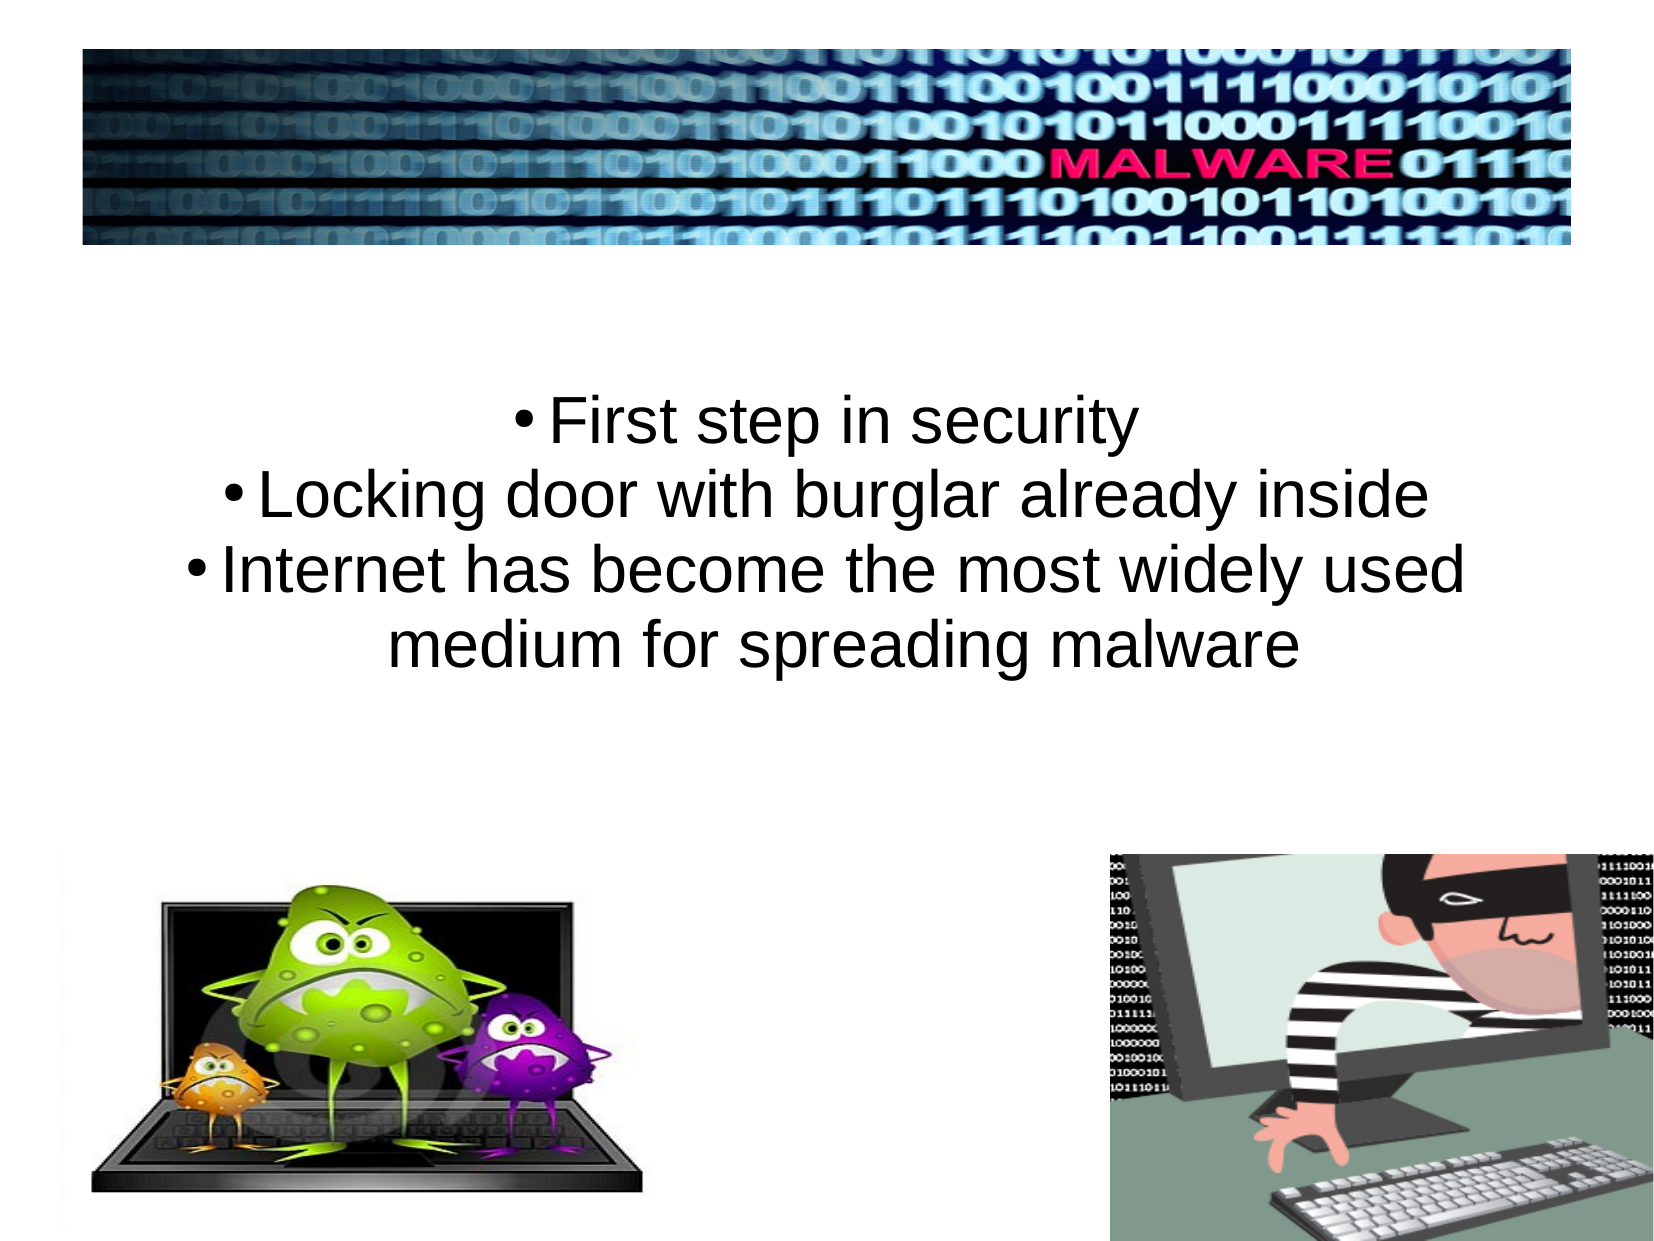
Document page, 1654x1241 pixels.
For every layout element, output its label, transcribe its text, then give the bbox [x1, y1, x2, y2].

picture [82, 49, 1571, 245]
subtitle First step in security Locking door with burglar already inside Internet has become the most widely used medium for spreading malware [82, 299, 1571, 766]
picture [1110, 854, 1654, 1241]
picture [60, 854, 661, 1231]
